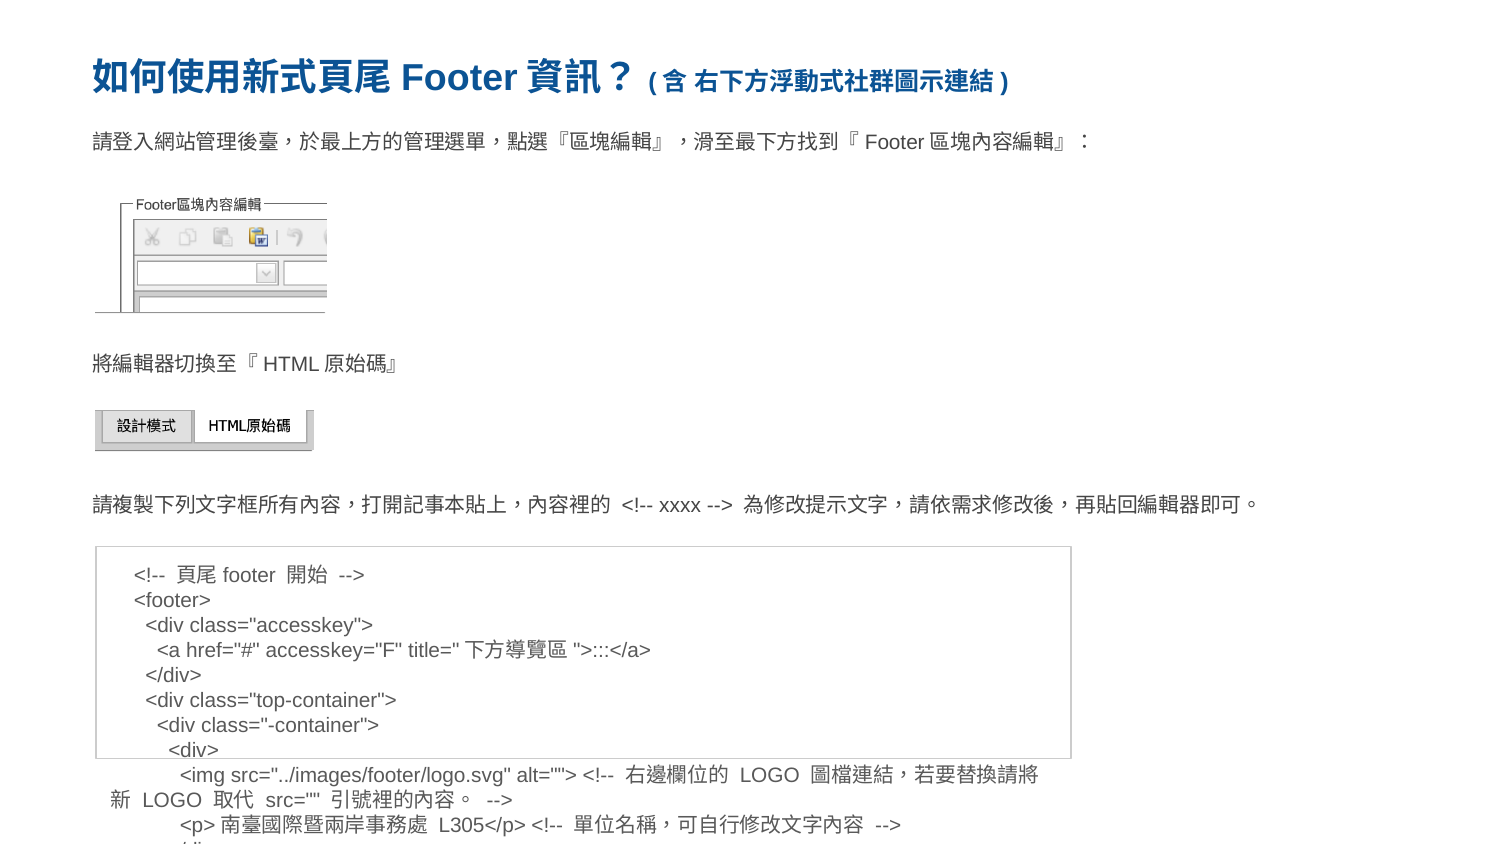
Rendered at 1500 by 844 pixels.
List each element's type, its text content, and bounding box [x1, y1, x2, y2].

text_box 將編輯器切換至『HTML原始碼』 [77, 335, 1117, 391]
text_box 請登入網站管理後臺，於最上方的管理選單，點選『區塊編輯』，滑至最下方找到『Footer區塊內容編輯』： [77, 113, 1117, 169]
picture [95, 179, 327, 312]
picture [95, 394, 314, 450]
text_box 如何使用新式頁尾Footer資訊？(含 右下方浮動式社群圖示連結) [77, 37, 1265, 114]
text_box 請複製下列文字框所有內容，打開記事本貼上，內容裡的 <!-- xxxx --> 為修改提示文字，請依需求修改後，再貼回編輯器即可。 [77, 477, 1335, 533]
text_box <!-- 頁尾footer 開始 --> <footer> <div class="accesskey"> <a href="#" accesskey="F" title="下方導覽區">:::</a> </div> <div class="top-container"> <div class="-container"> <div> <img src="../images/footer/logo.svg" alt=""> <!-- 右邊欄位的 LOGO 圖檔連結，若要替換請將新 LOGO 取代 src="" 引號裡的內容。 --> <p>南臺國際暨兩岸事務處 L305</p> <!-- 單位名稱，可自行修改文字內容 --> </div> <div> <dl> <dt> <p>聯絡我們</p> <!-- 左邊欄位的標題，可自行修改文字內容 --> </dt> <dd> <img src="../images/footer/icon-map.svg" alt=""> <p>71005 台南市永康區南台街一號</p> <!-- 左邊欄位的地址，可自行修改文字內容 --> </dd> <dd> <img src="../images/footer/icon-tel.svg" alt=""> <p>+886-6-253-3131 ext.1601~1602</p> <!-- 左邊欄位的電話，可自行修改文字內容 --> </dd> </dl> </div> <div> <dl> <dt> <p>辦公時間</p> <!-- 中間欄位的標題，可自行修改文字內容 --> </dt> <dd> <p>週一至週五 <span>臺灣時間</span> 上午 9 時至下午 5 時</p> <!-- 中間欄位的營業時間，可自行修改文字內容 --> </dd> </dl> <dl> <dt> <p>臨櫃服務時間</p> <!-- 中間欄位的標題，可自行修改文字內容 --> </dt> <dd> <p>週一至週五 中午 12 時至下午 4 時 30 分</p> <!-- 中間欄位的營業時間，可自行修改文字內容 --> </dd> </dl> </div> </div> </div> <div class="bottom-container"> <div class="-container"> <!-- footer版權宣告 開始 --> <div class="lf"> <p>Copyright © Southern Taiwan University of Science and Technology All Rights Reserved. ｜ <a href="https://www.stust.edu.tw/tc/privacy" target="_blank">隱私權政策</a></p> <!-- 最底下的版權宣告，可自行修改文字內容 --> </div> <!-- footer版權宣告 結束 --> <div class="rt"> <a href=""> <img src="../images/footer/icon-twitte.svg" alt=""> <!-- 最底下右邊的 Twitter 連結圖示，若要啟用，請在 <a href=""> 引號裡，增加 Twitter 帳號連結，若要移除此圖示，請刪除 <a 到 /a> 的所有內容。 --> </a> <a href=""> <img src="../images/footer/icon-facebook.svg" alt=""> <!-- 最底下右邊的 Facebook 連結圖示，若要啟用，請在 <a href=""> 引號裡，增加 Facebook 帳號連結，若要移除此圖示，請刪除 <a 到 /a> 的所有內容。 --> </a> <a href=""> <img src="../images/footer/icon-instagram.svg" alt=""> <!-- 最底下右邊的 instagram 連結圖示，若要啟用，請在 <a href=""> 引號裡，增加 instagram 帳號連結，若要移除此圖示，請刪除 <a 到 /a> 的所有內容。 --> </a> <a href=""> <img src="../images/footer/icon-youtube.svg" alt=""> <!-- 最底下右邊的 YouTube 連結圖示，若要啟用，請在 <a href=""> 引號裡，增加 YouTube 帳號連結，若要移除此圖示，請刪除 <a 到 /a> 的所有內容。 --> </a> </div> </div> </div> <!-- 浮動社群按鈕 開始 --> <div class="fixed-bar"> <a href=""> <img src="../images/icon-fixed-fb.svg" alt=""> <!-- 頁面右下角浮動的 Facebook 連結圖示，若要啟用，請在 <a href=""> 引號裡，增加 Facebook 帳號連結，若要移除此圖示，請刪除 <a 到 /a> 的所有內容。 --> </a> <a href=""> <img src="../images/icon-fixed-ig.svg" alt=""> <!-- 頁面右下角浮動的 instagram 連結圖示，若要啟用，請在 <a href=""> 引號裡，增加 instagram 帳號連結，若要移除此圖示，請刪除 <a 到 /a> 的所有內容。 --> </a> <a href=""> <img src="../images/icon-fixed-yt.svg" alt=""> <!-- 頁面右下角浮動的 YouTube 連結圖示，若要啟用，請在 <a href=""> 引號裡，增加 YouTube 帳號連結，若要移除此圖示，請刪除 <a 到 /a> 的所有內容。 --> </a> <div onclick="goTop();"> <img src="../images/icon-fixed-gotop.svg" alt=""> <!-- 此為回到最上方，勿刪 --> </div> </div> <!-- 浮動社群按鈕 結束 --> </footer> <!-- 頁尾footer 結束 --> [95, 546, 1072, 759]
